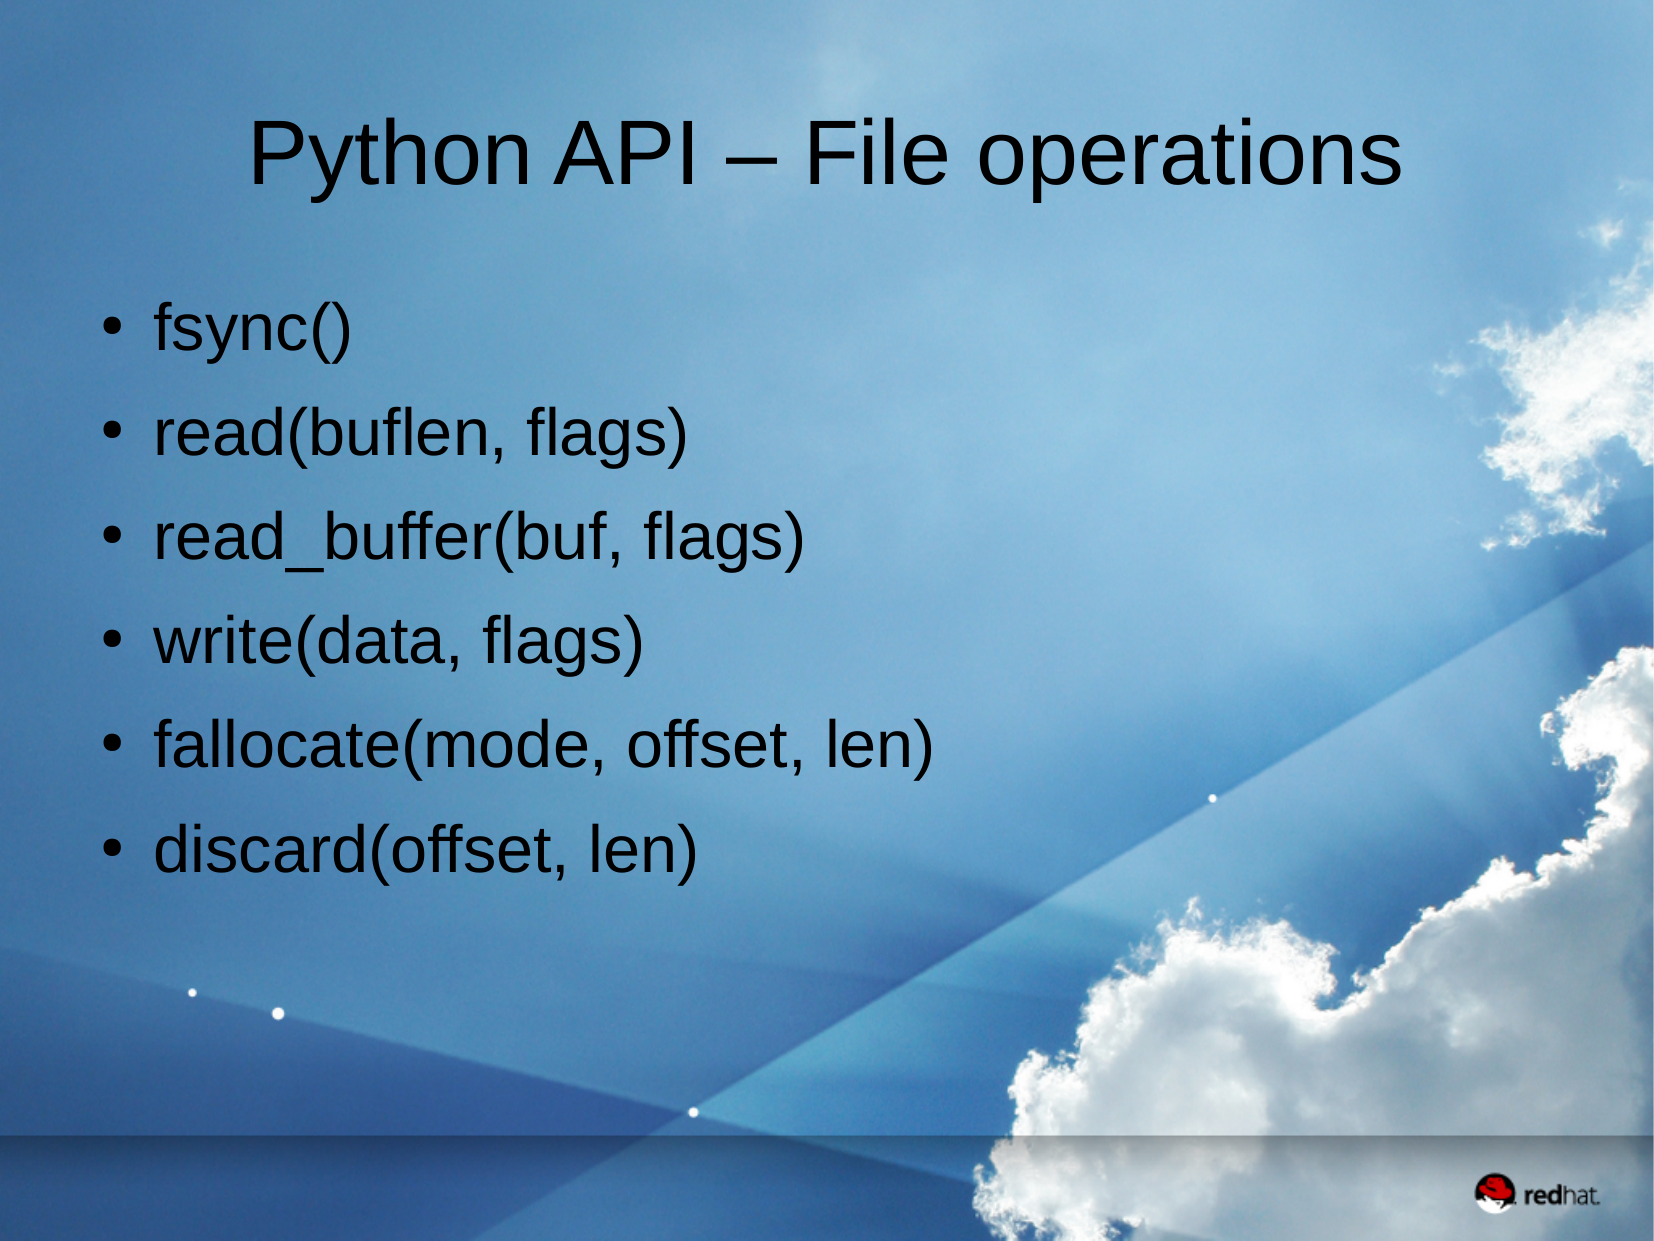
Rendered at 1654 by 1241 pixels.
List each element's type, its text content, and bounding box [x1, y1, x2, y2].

list fsync() read(buflen, flags) read_buffer(buf, flags) write(data, flags) fallocate(mode, offset, len) discard(offset, len) [82, 290, 1571, 1010]
picture [0, 0, 1654, 1241]
title Python API – File operations [82, 49, 1571, 257]
